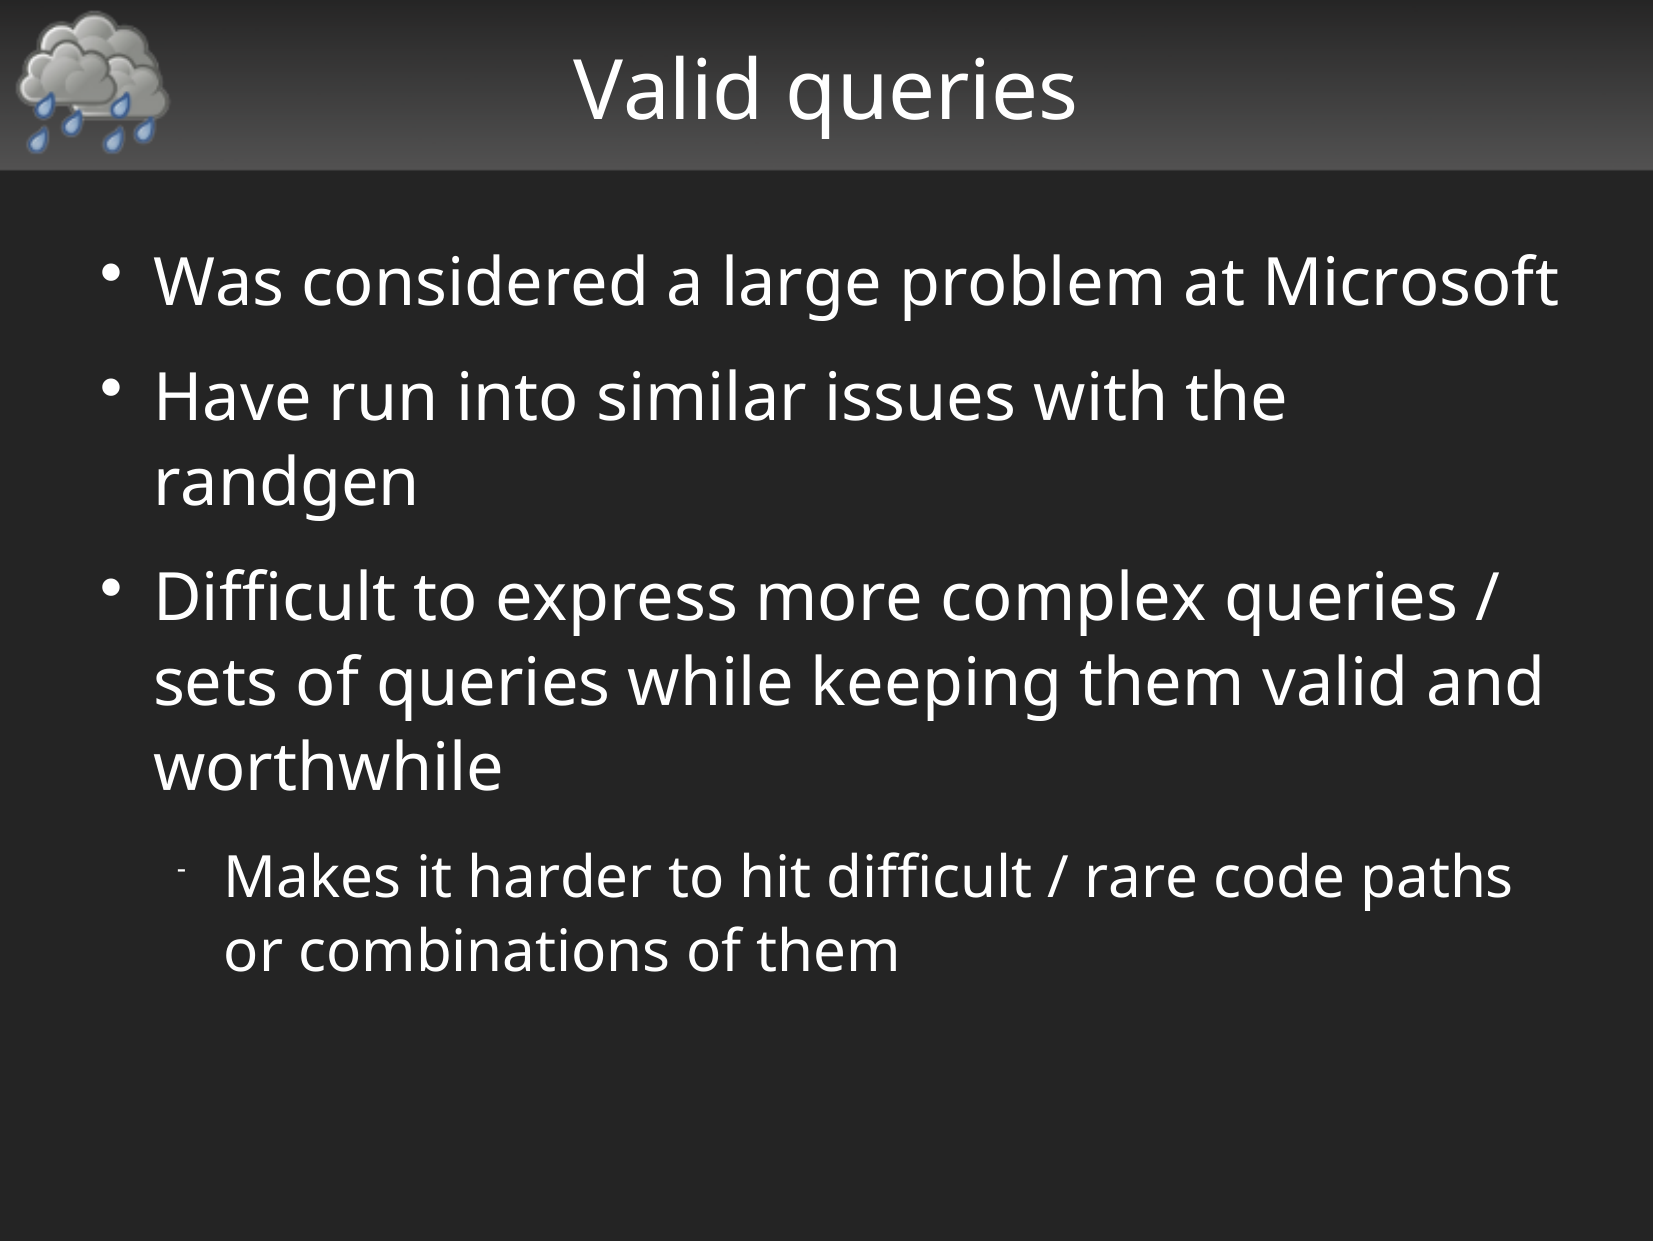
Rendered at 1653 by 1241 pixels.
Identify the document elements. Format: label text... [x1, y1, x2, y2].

list Was considered a large problem at Microsoft Have run into similar issues with the randgen Difficult to express more complex queries / sets of queries while keeping them valid and worthwhile Makes it harder to hit difficult / rare code paths or combinations of them [82, 236, 1570, 1042]
picture [0, 0, 1653, 1241]
title Valid queries [82, 39, 1570, 137]
